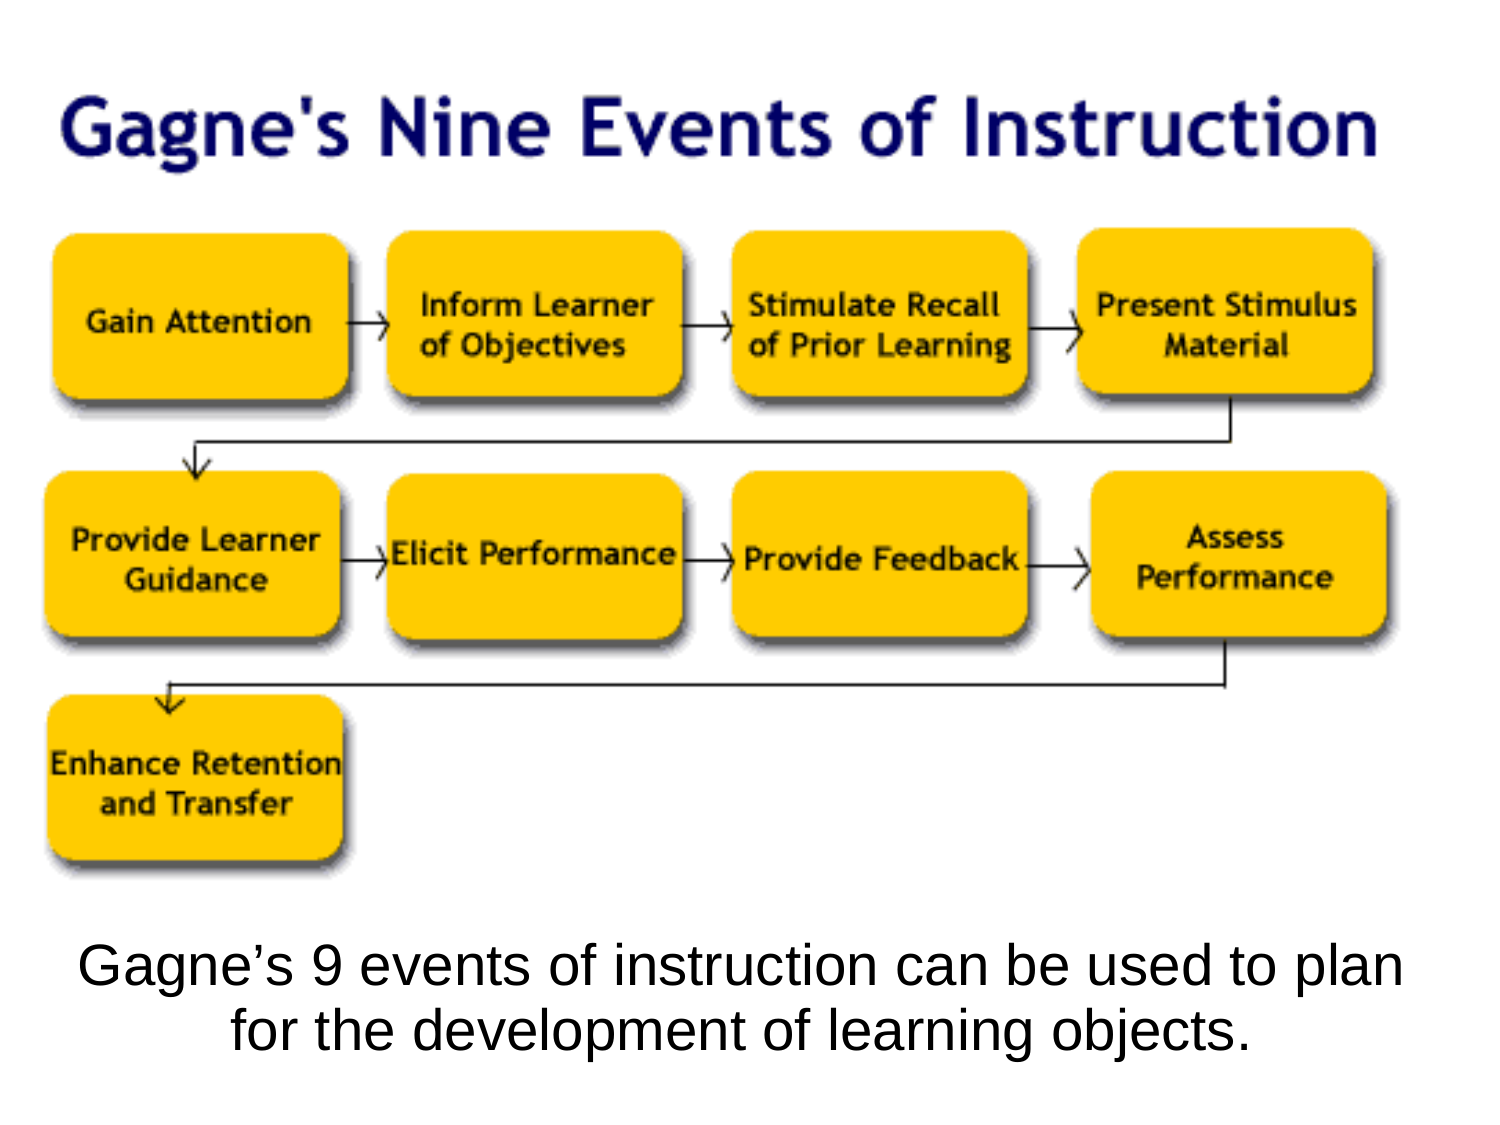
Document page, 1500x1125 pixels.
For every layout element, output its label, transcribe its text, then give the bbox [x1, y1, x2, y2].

picture [37, 74, 1426, 897]
text_box Gagne’s 9 events of instruction can be used to plan for the development of learning objects. [22, 924, 1463, 1071]
